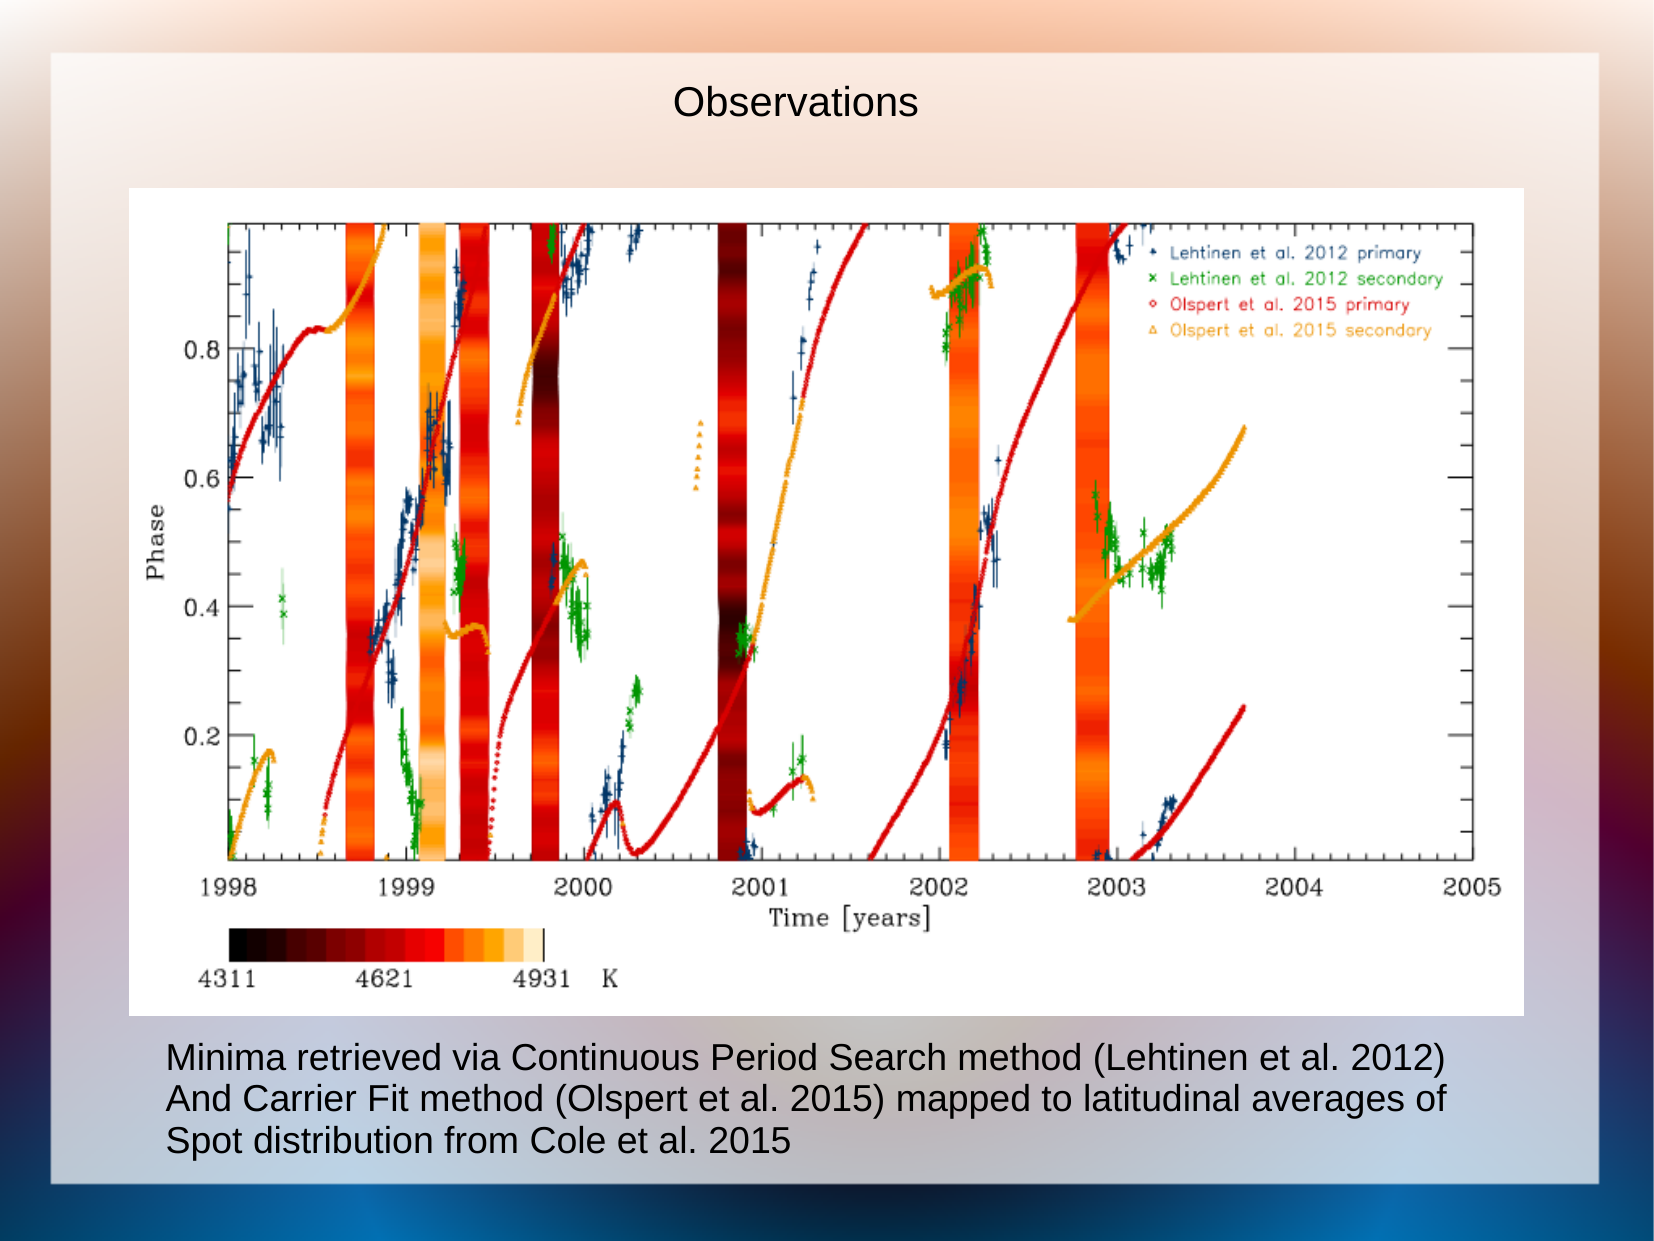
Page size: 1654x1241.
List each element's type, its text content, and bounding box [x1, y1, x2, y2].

text_box Minima retrieved via Continuous Period Search method (Lehtinen et al. 2012) And Carrier Fit method (Olspert et al. 2015) mapped to latitudinal averages of Spot distribution from Cole et al. 2015 [150, 1028, 1476, 1170]
picture [0, 0, 1654, 1241]
text_box Observations [658, 70, 934, 133]
